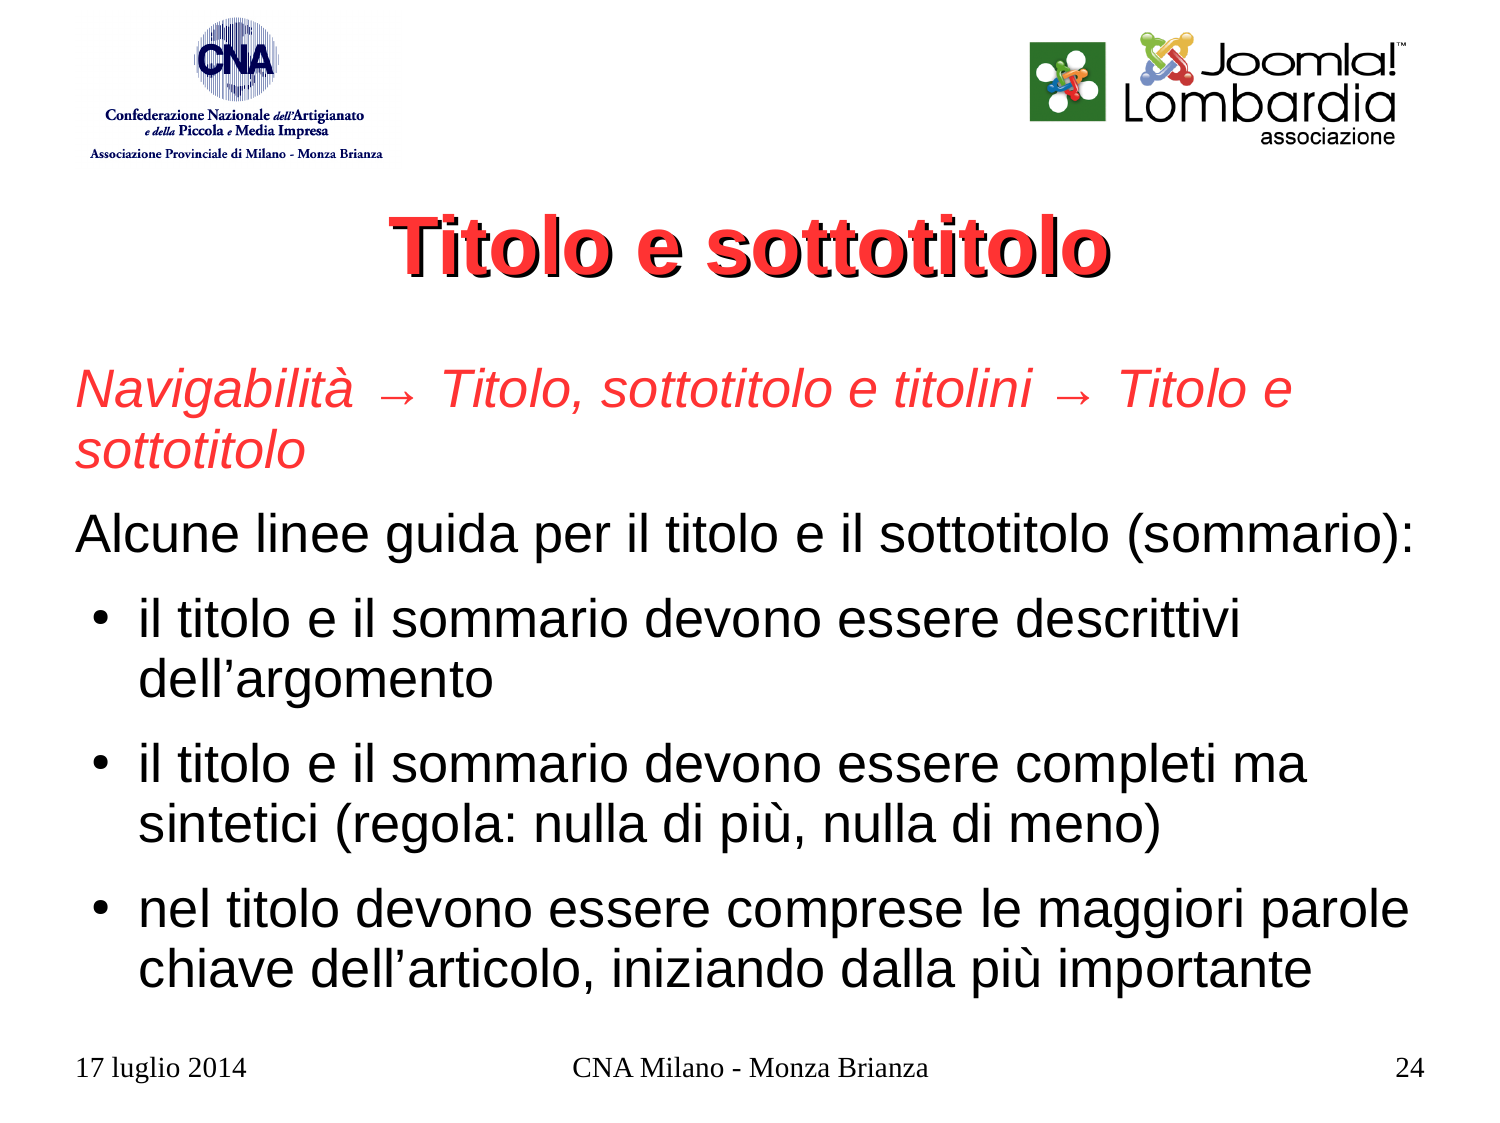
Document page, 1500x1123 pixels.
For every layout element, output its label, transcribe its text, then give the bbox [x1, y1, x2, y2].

picture [75, 10, 402, 151]
title Titolo e sottotitolo [75, 151, 1425, 339]
list Navigabilità → Titolo, sottotitolo e titolini → Titolo e sottotitolo Alcune linee guida per il titolo e il sottotitolo (sommario): il titolo e il sommario devono essere descrittivi dell’argomento il titolo e il sommario devono essere completi ma sintetici (regola: nulla di più, nulla di meno) nel titolo devono essere comprese le maggiori parole chiave dell’articolo, iniziando dalla più importante [75, 358, 1425, 1010]
picture [1012, 21, 1426, 169]
